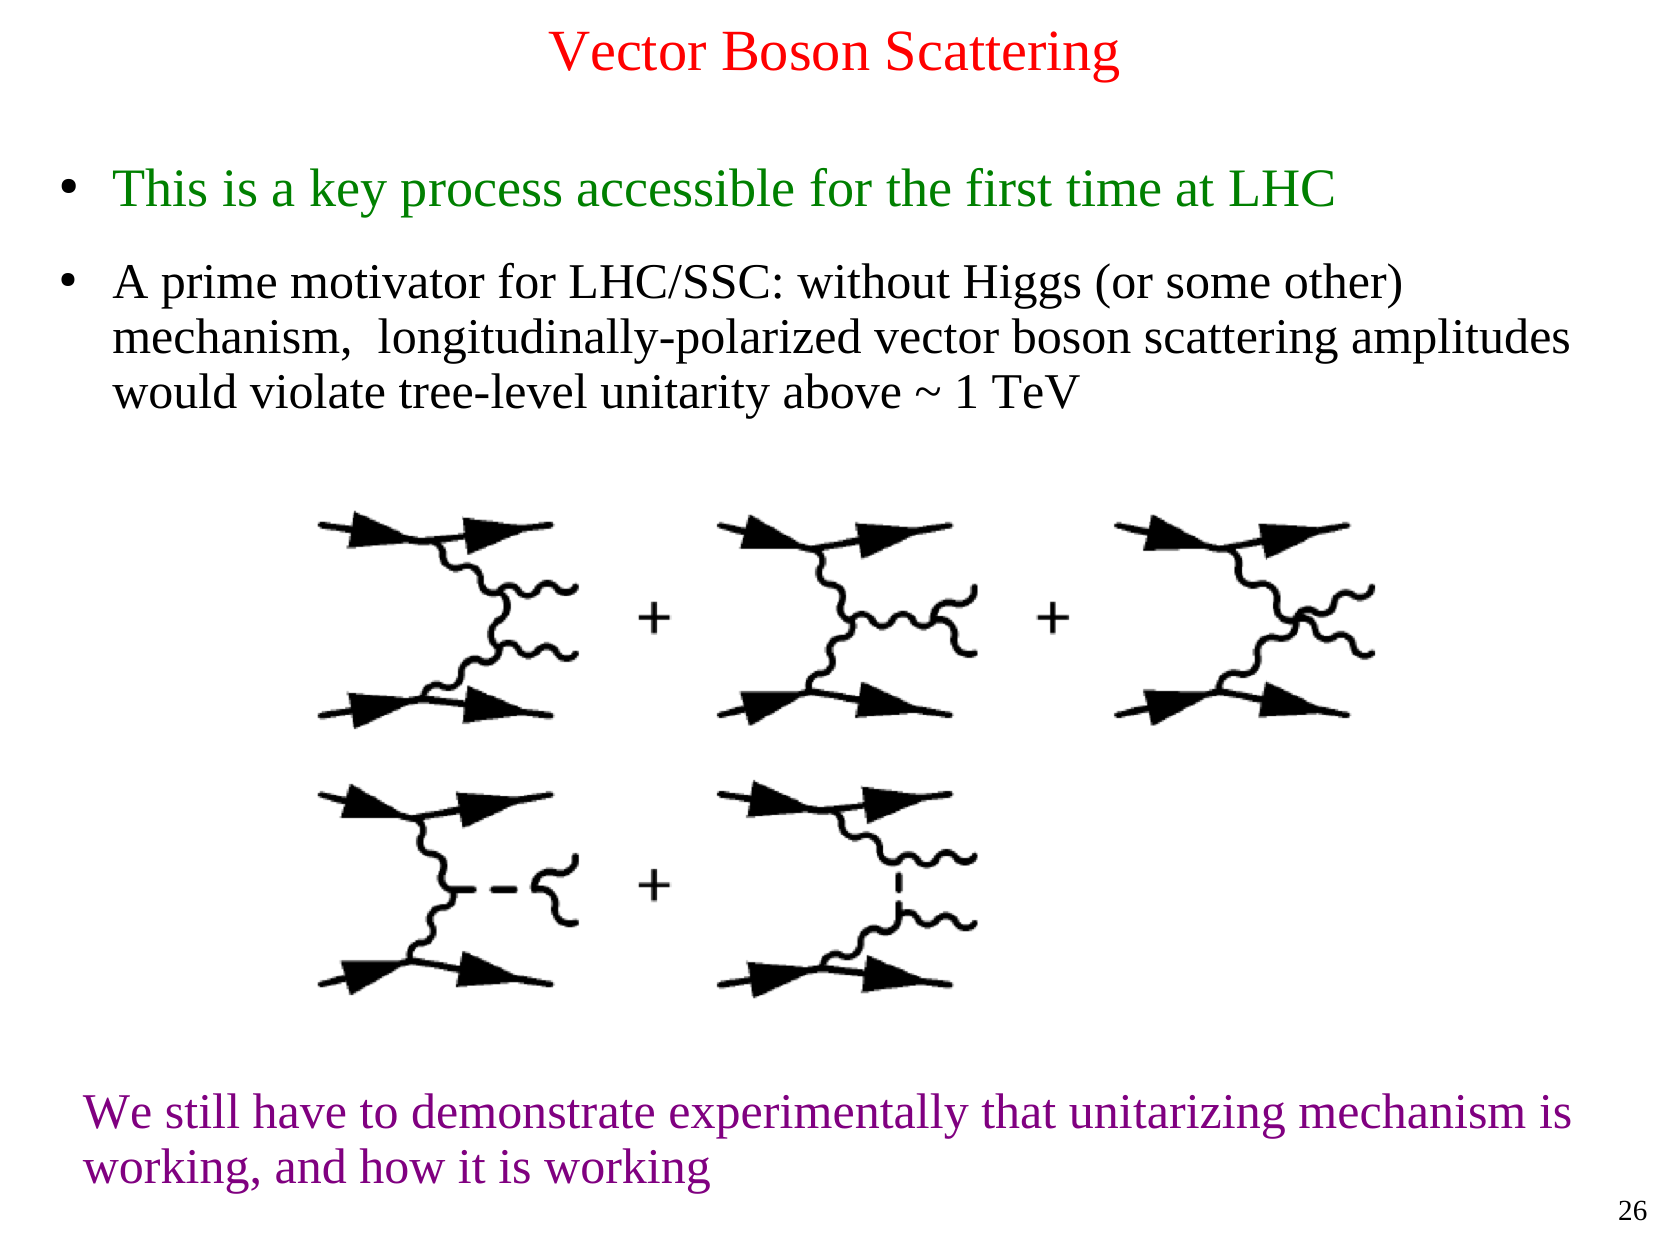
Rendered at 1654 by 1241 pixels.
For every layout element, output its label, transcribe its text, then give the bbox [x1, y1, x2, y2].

list This is a key process accessible for the first time at LHC A prime motivator for LHC/SSC: without Higgs (or some other) mechanism, longitudinally-polarized vector boson scattering amplitudes would violate tree-level unitarity above ~ 1 TeV [41, 158, 1635, 1154]
picture [299, 495, 1391, 1006]
text_box We still have to demonstrate experimentally that unitarizing mechanism is working, and how it is working [82, 1083, 1580, 1195]
title Vector Boson Scattering [128, 0, 1541, 144]
